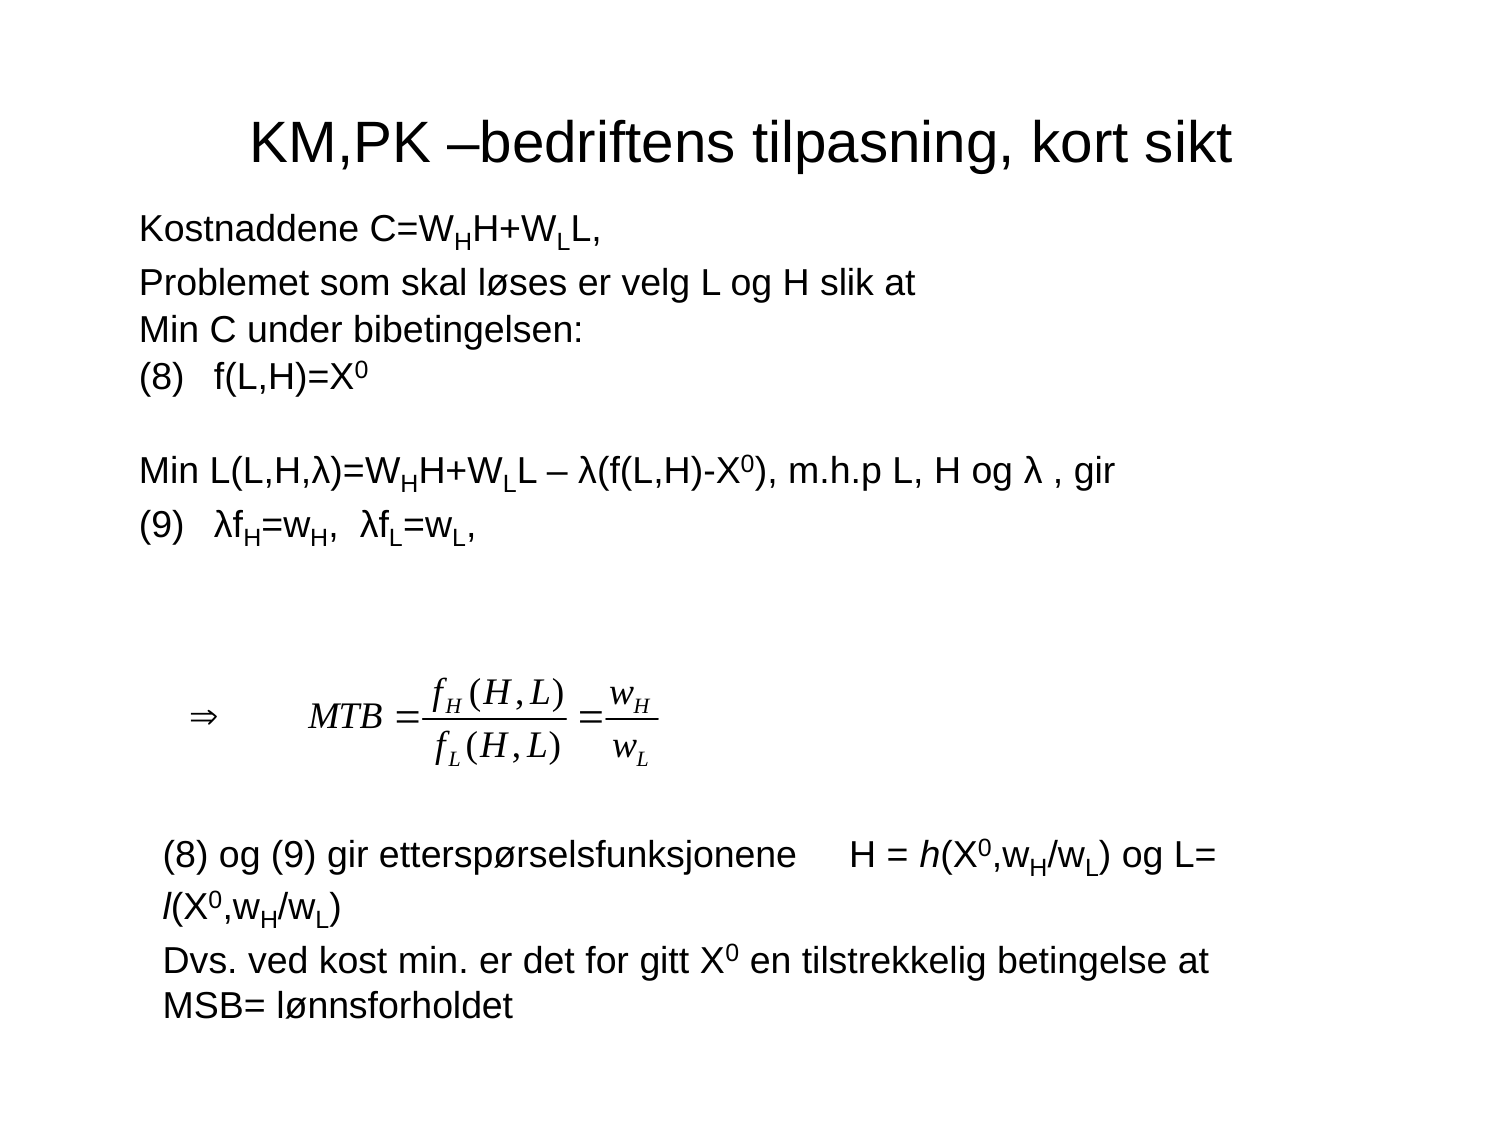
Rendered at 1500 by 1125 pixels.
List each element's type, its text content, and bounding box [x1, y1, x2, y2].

title KM,PK –bedriftens tilpasning, kort sikt [75, 45, 1426, 233]
chart [184, 668, 666, 775]
text_box Kostnaddene C=WHH+WLL, Problemet som skal løses er velg L og H slik at Min C under bibetingelsen: (8) f(L,H)=X0 Min L(L,H,λ)=WHH+WLL – λ(f(L,H)-X0), m.h.p L, H og λ , gir (9) λfH=wH, λfL=wL, [123, 196, 1377, 911]
text_box (8) og (9) gir etterspørselsfunksjonene H = h(X0,wH/wL) og L= l(X0,wH/wL) Dvs. ved kost min. er det for gitt X0 en tilstrekkelig betingelse at MSB= lønnsforholdet [147, 822, 1318, 1041]
